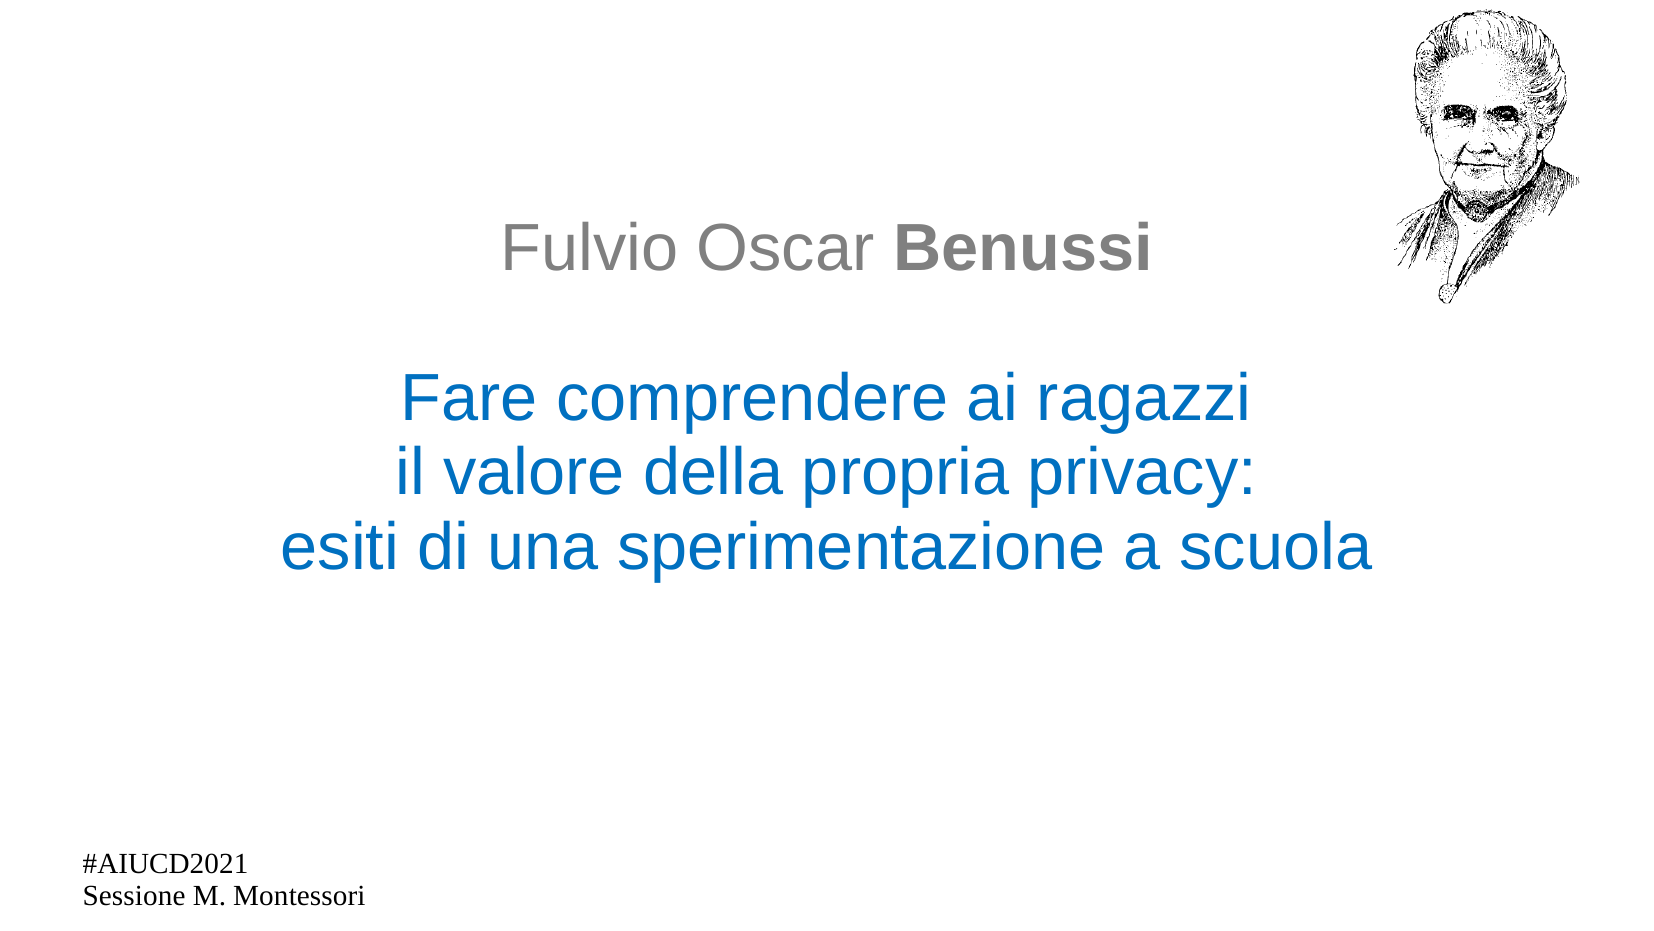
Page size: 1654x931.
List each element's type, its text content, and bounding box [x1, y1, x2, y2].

picture [1393, 6, 1583, 308]
subtitle Fulvio Oscar Benussi Fare comprendere ai ragazzi il valore della propria privacy: esiti di una sperimentazione a scuola [82, 37, 1571, 757]
